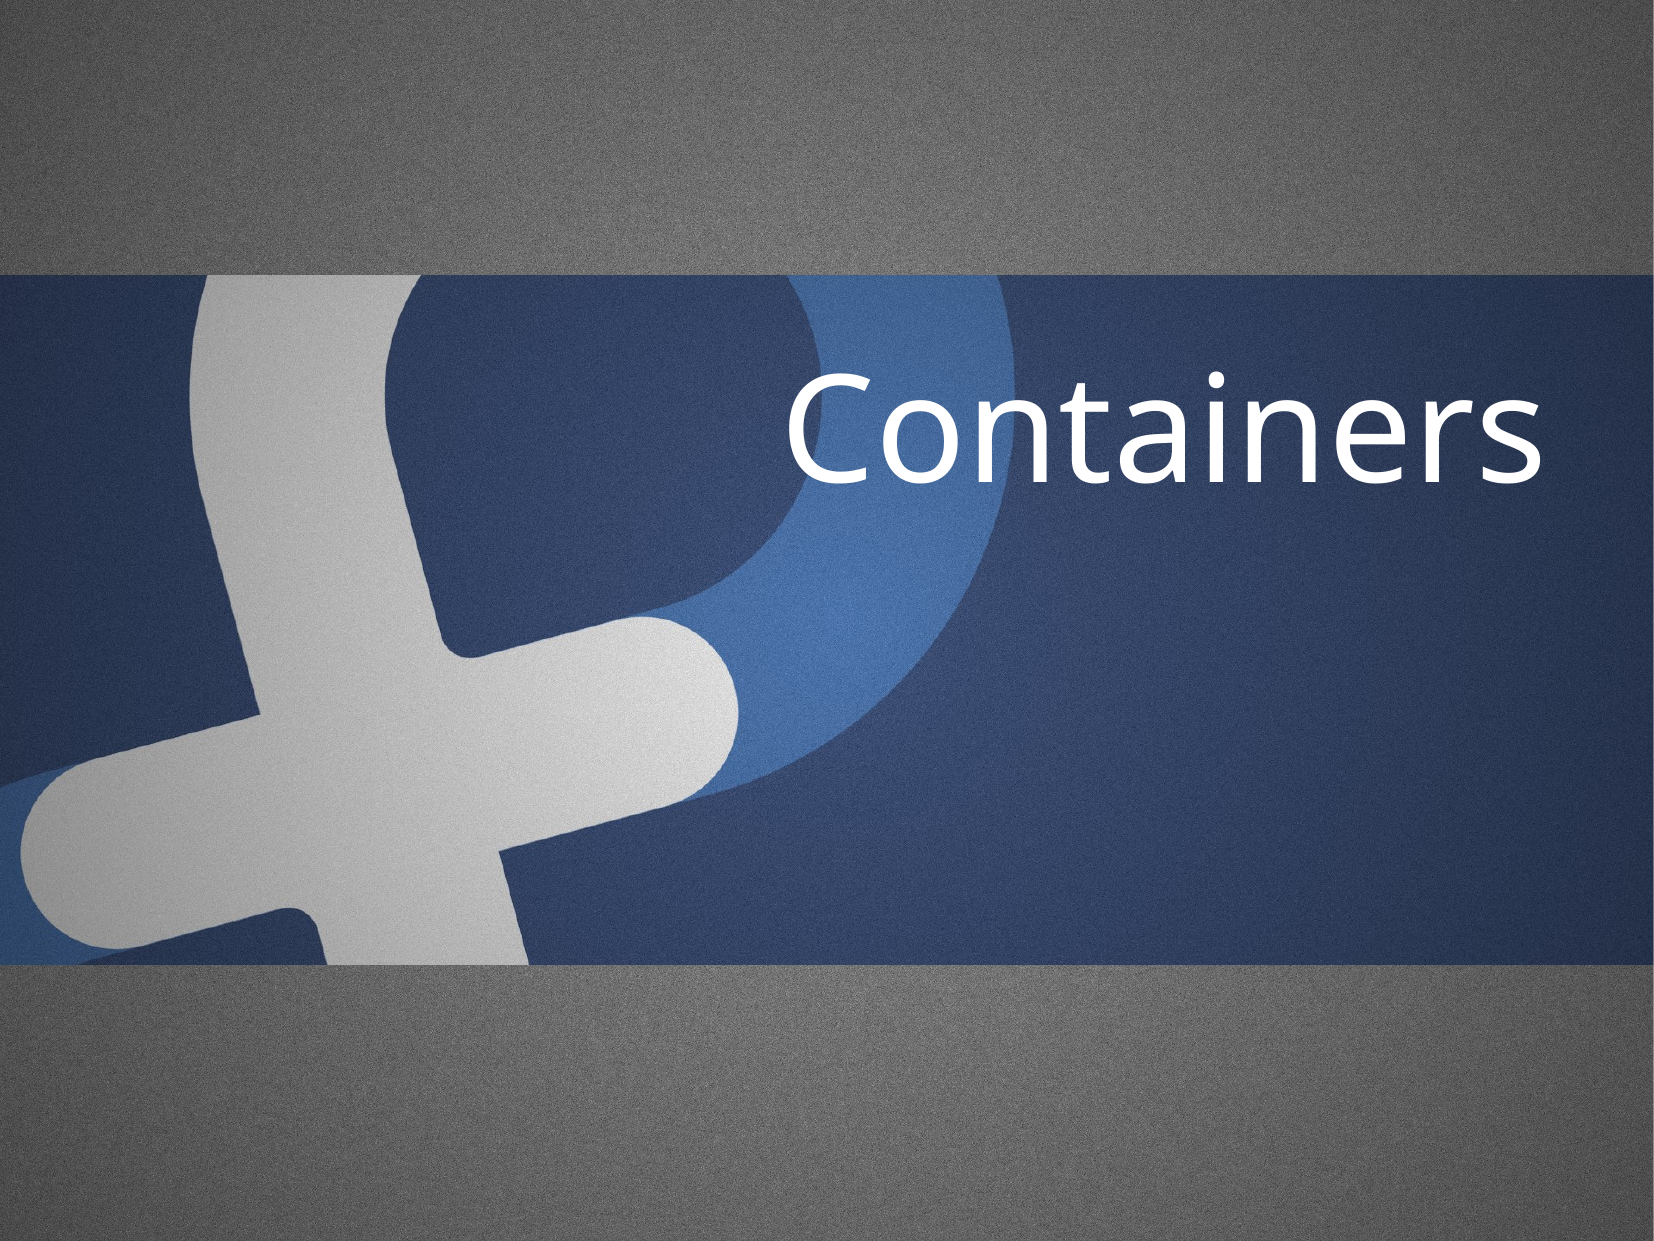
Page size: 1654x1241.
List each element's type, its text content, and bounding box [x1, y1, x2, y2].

text_box Containers [447, 315, 1562, 654]
picture [0, 0, 1654, 1241]
